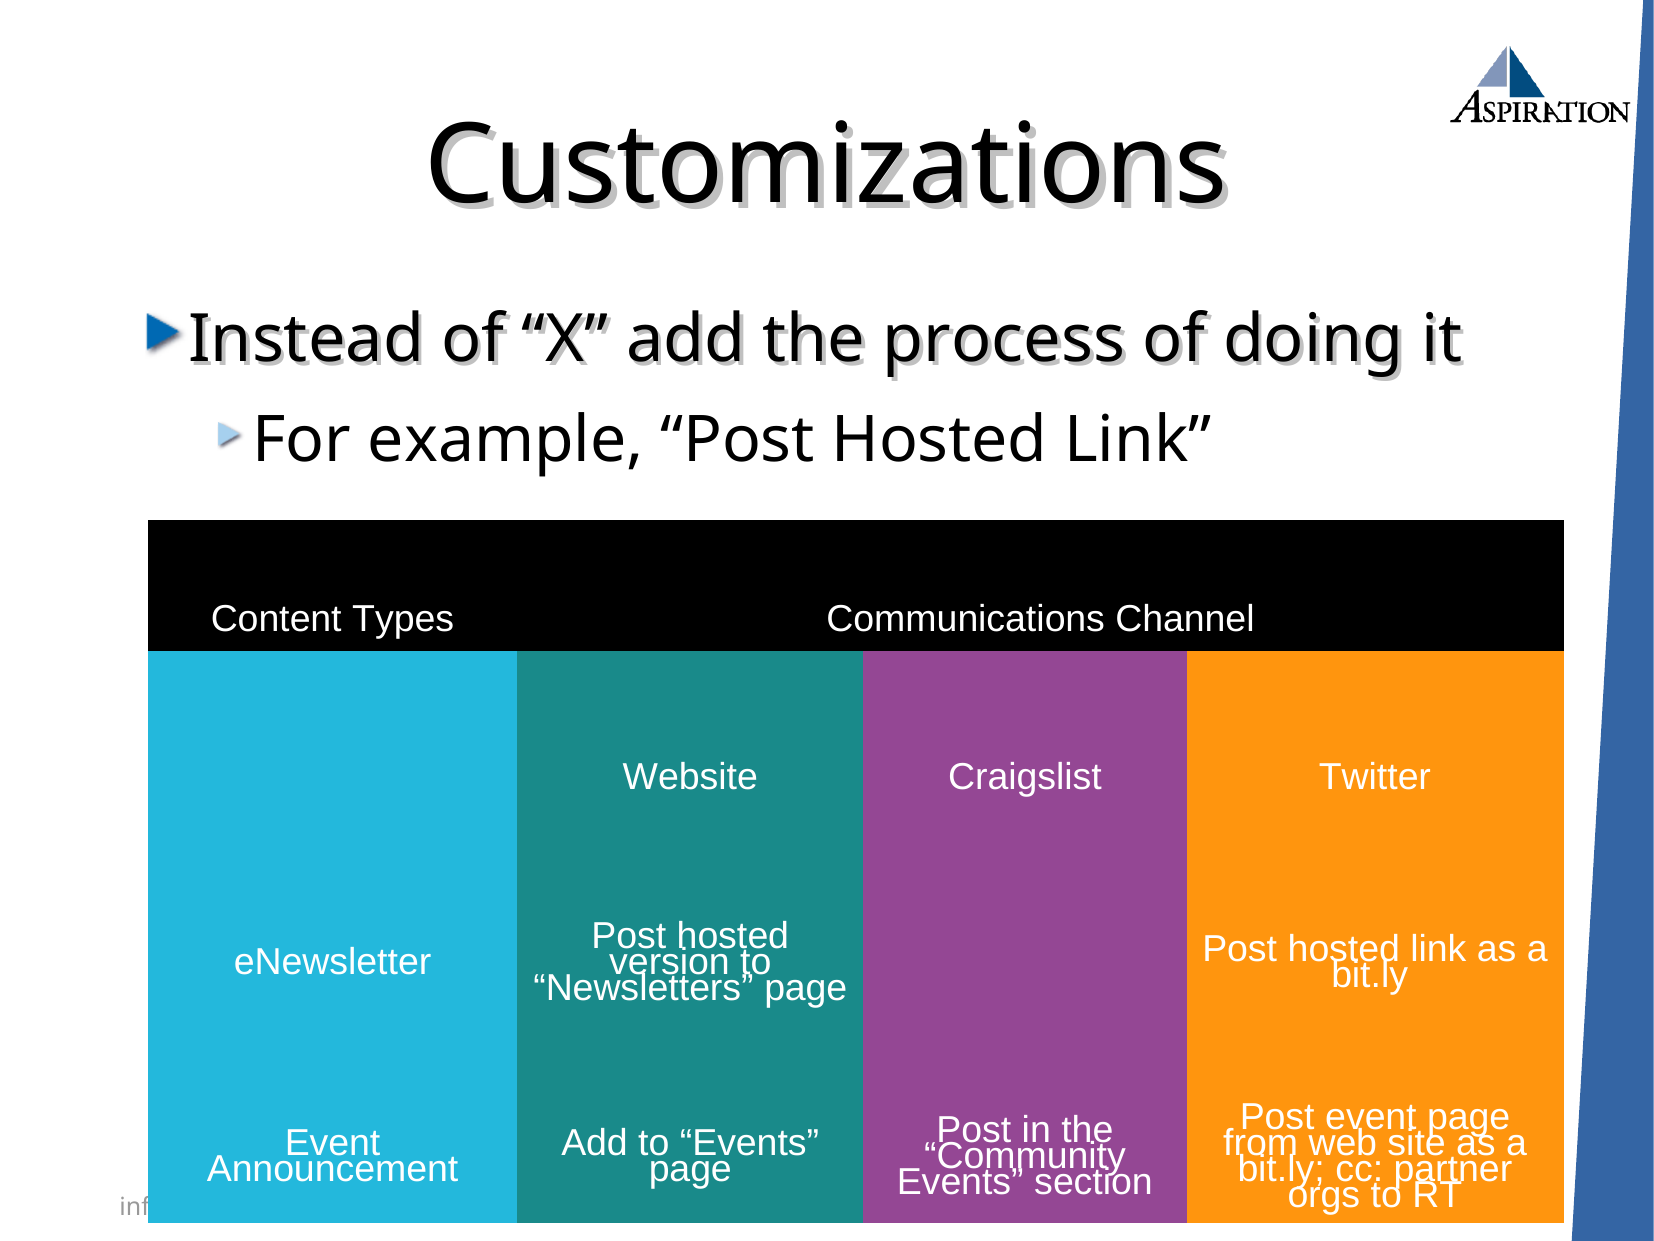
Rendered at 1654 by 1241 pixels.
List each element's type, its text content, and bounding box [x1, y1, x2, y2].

table_cell [148, 651, 517, 836]
table_cell Post hosted version to “Newsletters” page [517, 836, 863, 1021]
table_cell Event Announcement [148, 1021, 517, 1223]
table_cell Post in the “Community Events” section [863, 1021, 1187, 1223]
table_cell Twitter [1187, 651, 1564, 836]
table_header Communications Channel [517, 520, 1564, 651]
table_cell Add to “Events” page [517, 1021, 863, 1223]
table_cell Post event page from web site as a bit.ly; cc: partner orgs to RT [1187, 1021, 1564, 1223]
list Instead of “X” add the process of doing it For example, “Post Hosted Link” [82, 290, 1571, 1109]
table_cell Post hosted link as a bit.ly [1187, 836, 1564, 1021]
table_cell Website [517, 651, 863, 836]
picture [1450, 46, 1631, 132]
table_cell [863, 836, 1187, 1021]
table_header Content Types [148, 520, 517, 651]
title Customizations [82, 49, 1571, 257]
table_cell Craigslist [863, 651, 1187, 836]
table_cell eNewsletter [148, 836, 517, 1021]
